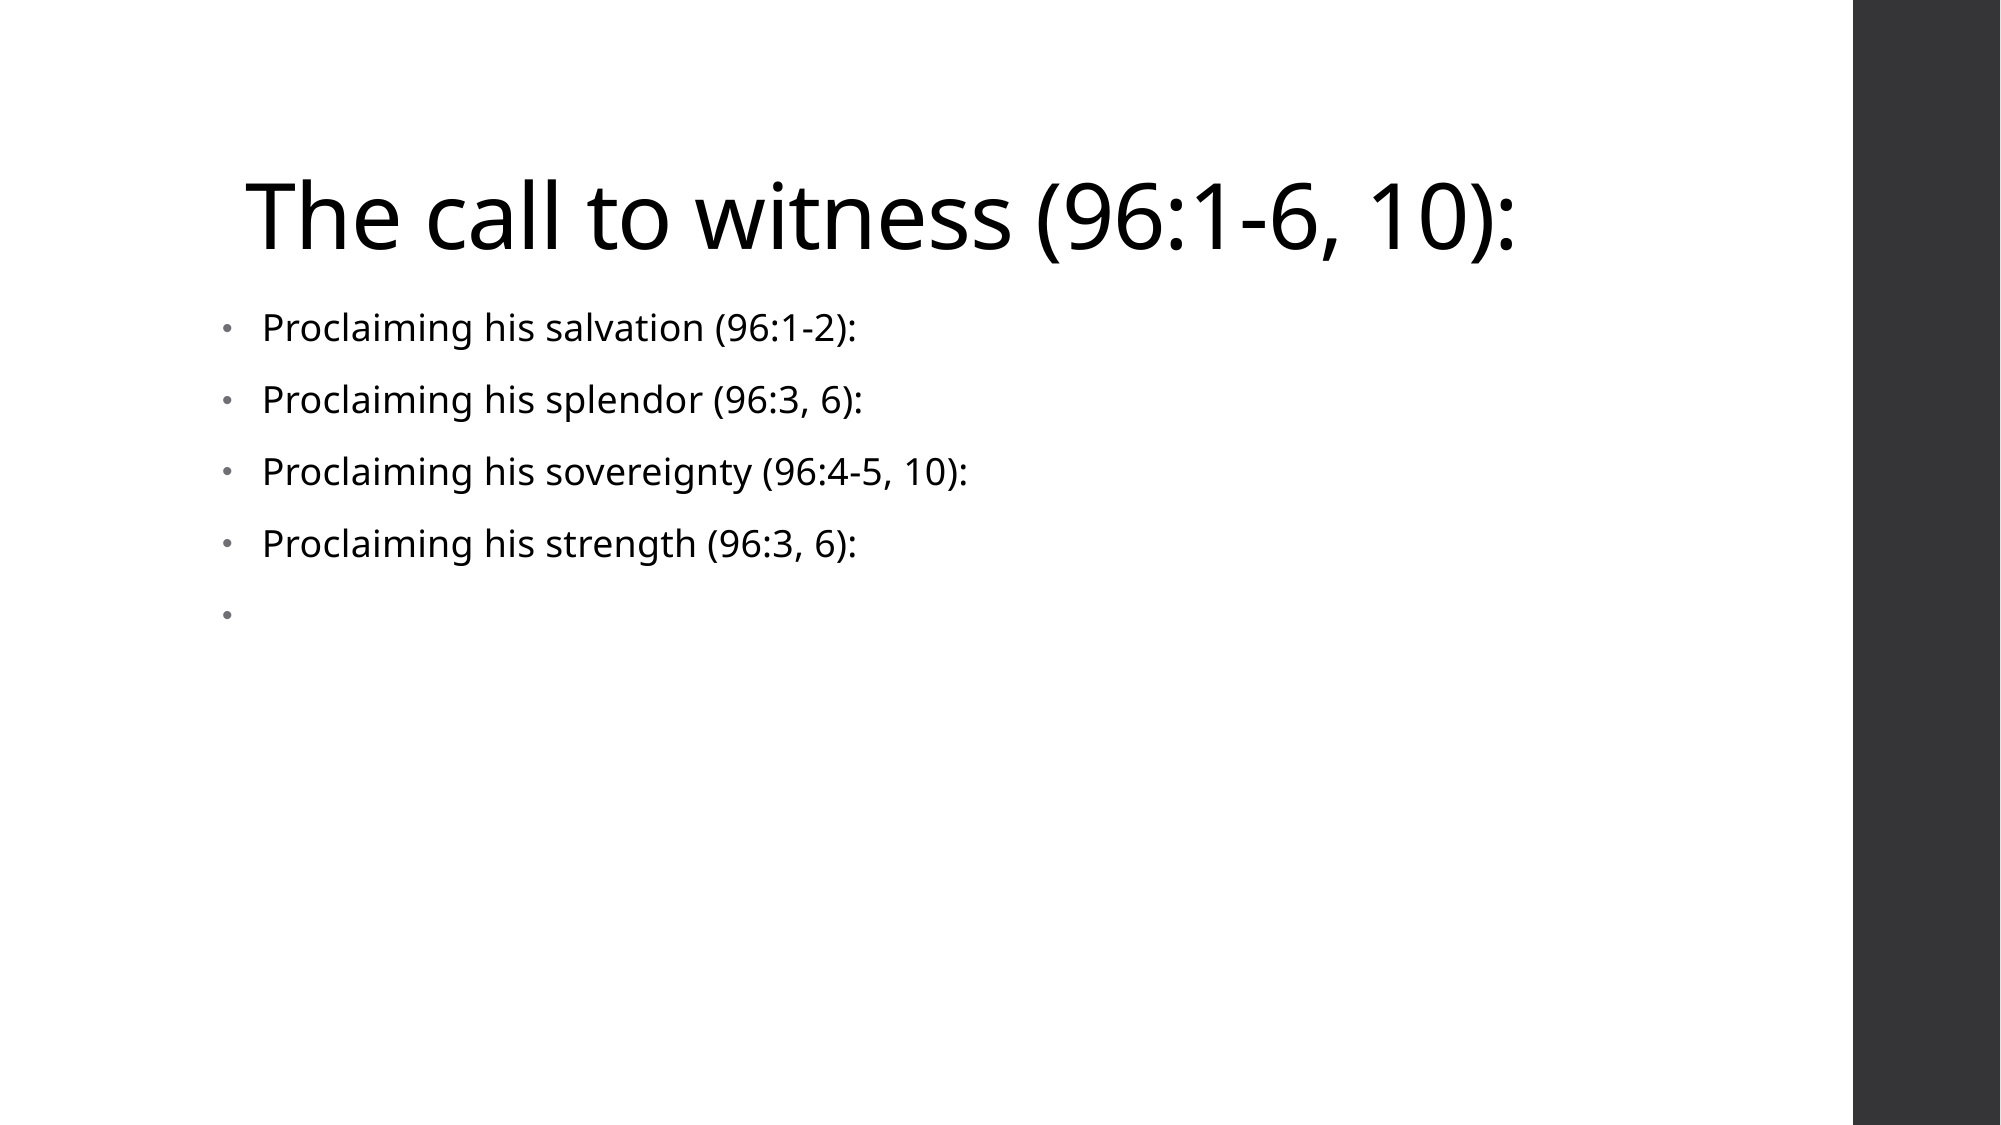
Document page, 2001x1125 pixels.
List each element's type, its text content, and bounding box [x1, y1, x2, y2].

title The call to witness (96:1-6, 10): [206, 60, 1797, 278]
list Proclaiming his salvation (96:1-2): Proclaiming his splendor (96:3, 6): Proclaiming his sovereignty (96:4-5, 10): Proclaiming his strength (96:3, 6): [206, 299, 1617, 1014]
